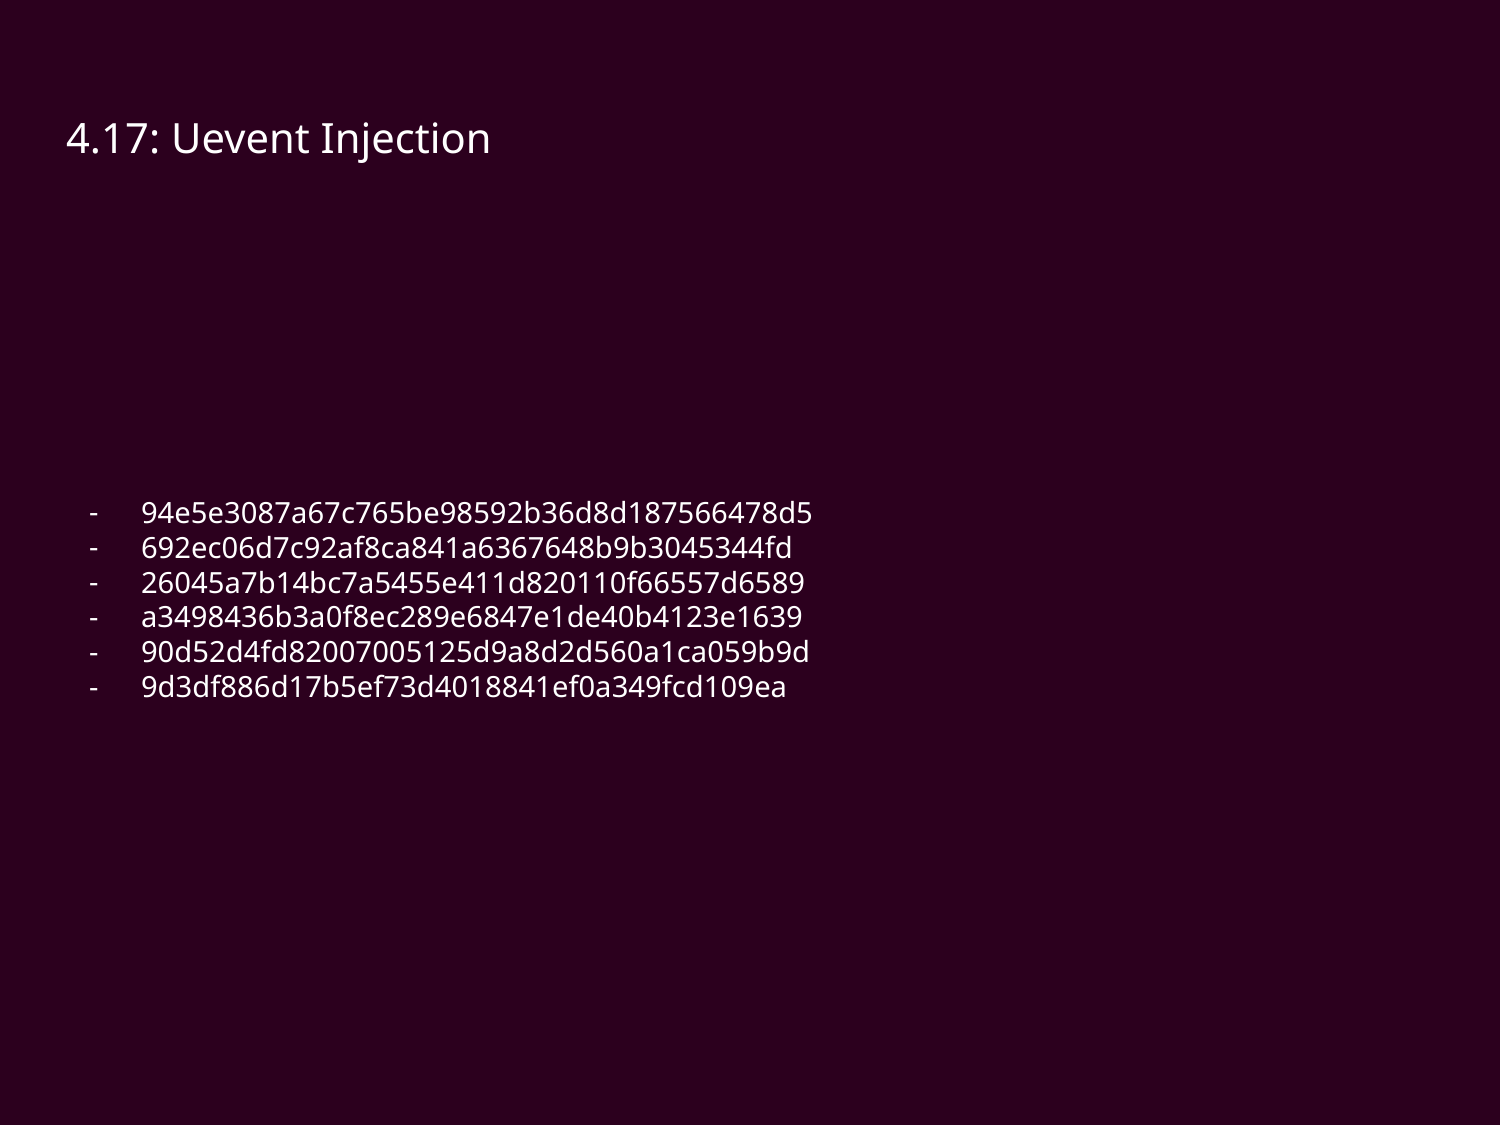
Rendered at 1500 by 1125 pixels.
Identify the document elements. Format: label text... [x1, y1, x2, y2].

text_box 94e5e3087a67c765be98592b36d8d187566478d5 692ec06d7c92af8ca841a6367648b9b3045344fd 26045a7b14bc7a5455e411d820110f66557d6589 a3498436b3a0f8ec289e6847e1de40b4123e1639 90d52d4fd82007005125d9a8d2d560a1ca059b9d 9d3df886d17b5ef73d4018841ef0a349fcd109ea [51, 224, 1440, 974]
text_box 4.17: Uevent Injection [51, 97, 1449, 223]
